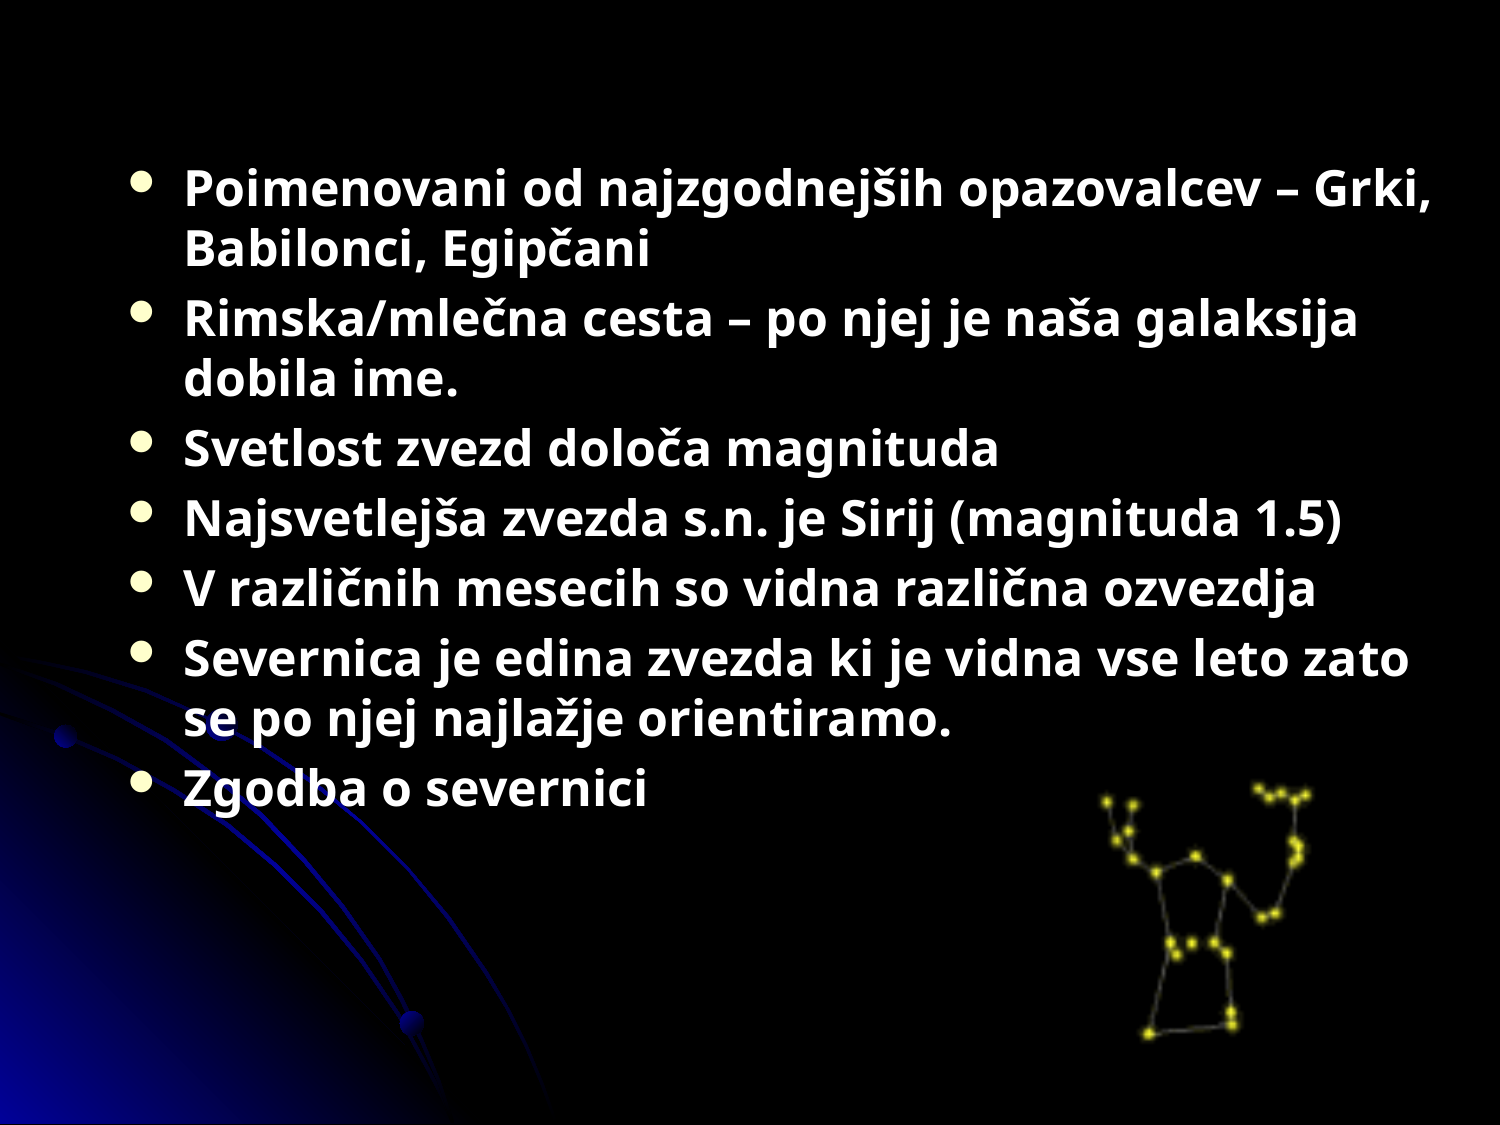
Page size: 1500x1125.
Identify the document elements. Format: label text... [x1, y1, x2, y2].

picture [1021, 763, 1376, 1073]
list Poimenovani od najzgodnejših opazovalcev – Grki, Babilonci, Egipčani Rimska/mlečna cesta – po njej je naša galaksija dobila ime. Svetlost zvezd določa magnituda Najsvetlejša zvezda s.n. je Sirij (magnituda 1.5) V različnih mesecih so vidna različna ozvezdja Severnica je edina zvezda ki je vidna vse leto zato se po njej najlažje orientiramo. Zgodba o severnici [112, 148, 1461, 1000]
